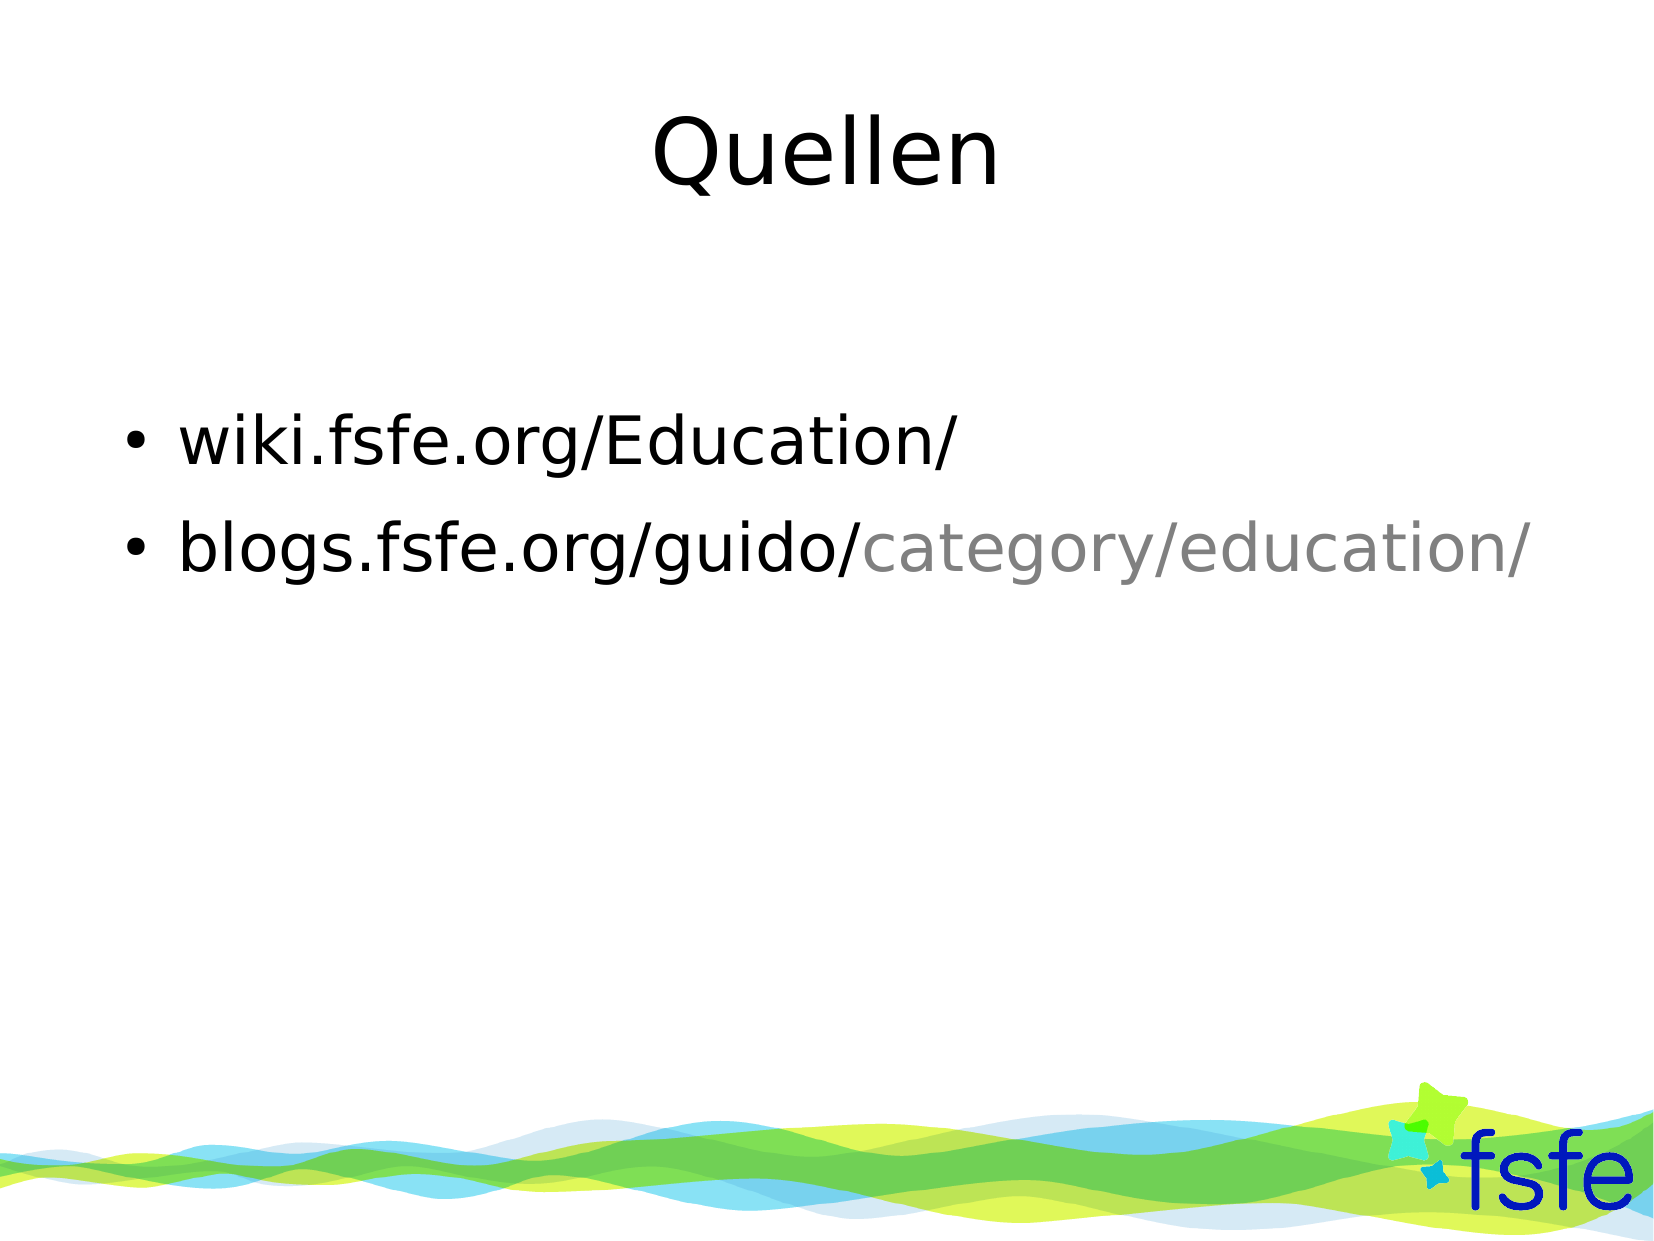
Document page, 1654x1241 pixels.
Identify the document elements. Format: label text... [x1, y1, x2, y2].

picture [0, 1081, 1654, 1241]
title Quellen [82, 49, 1571, 257]
list wiki.fsfe.org/Education/ blogs.fsfe.org/guido/category/education/ [106, 295, 1595, 1050]
